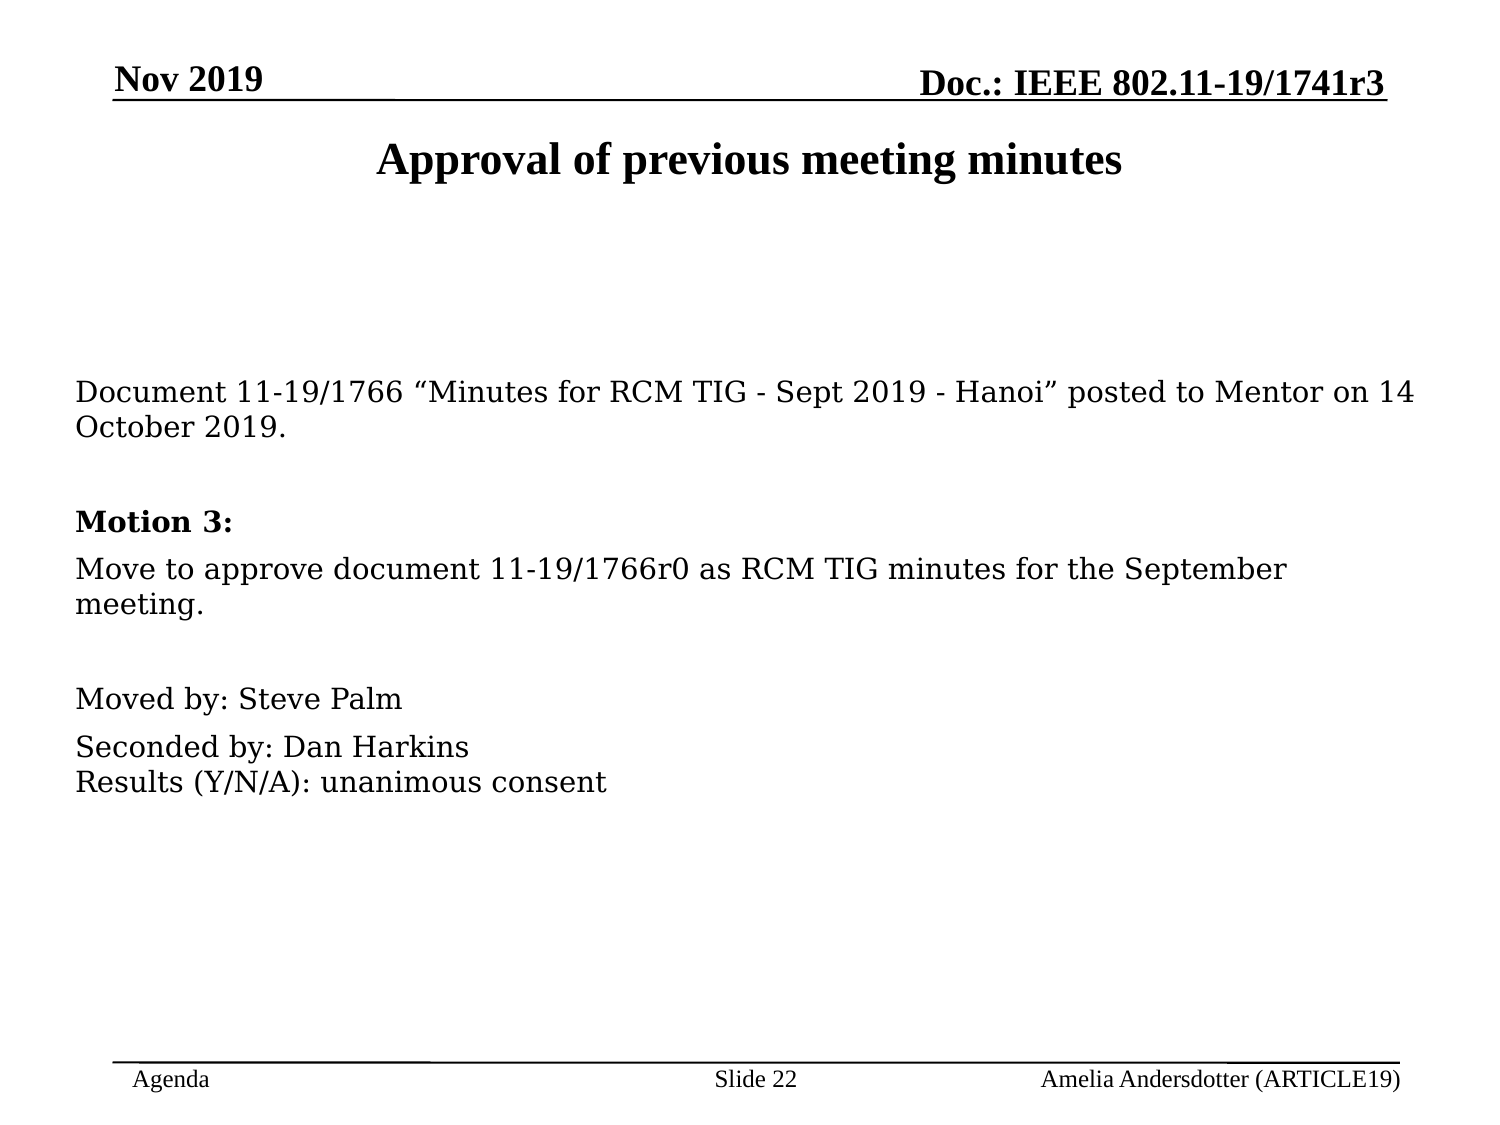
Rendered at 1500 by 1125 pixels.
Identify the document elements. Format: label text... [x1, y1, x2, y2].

text_box Amelia Andersdotter (ARTICLE19) [878, 1062, 1401, 1092]
text_box Slide <number> [712, 1062, 799, 1122]
text_box Approval of previous meeting minutes [112, 112, 1387, 201]
text_box Nov 2019 [114, 54, 422, 99]
text_box Document 11-19/1766 “Minutes for RCM TIG - Sept 2019 - Hanoi” posted to Mentor on 14 October 2019. Motion 3: Move to approve document 11-19/1766r0 as RCM TIG minutes for the September meeting. Moved by: Steve Palm Seconded by: Dan Harkins Results (Y/N/A): unanimous consent [75, 373, 1425, 798]
